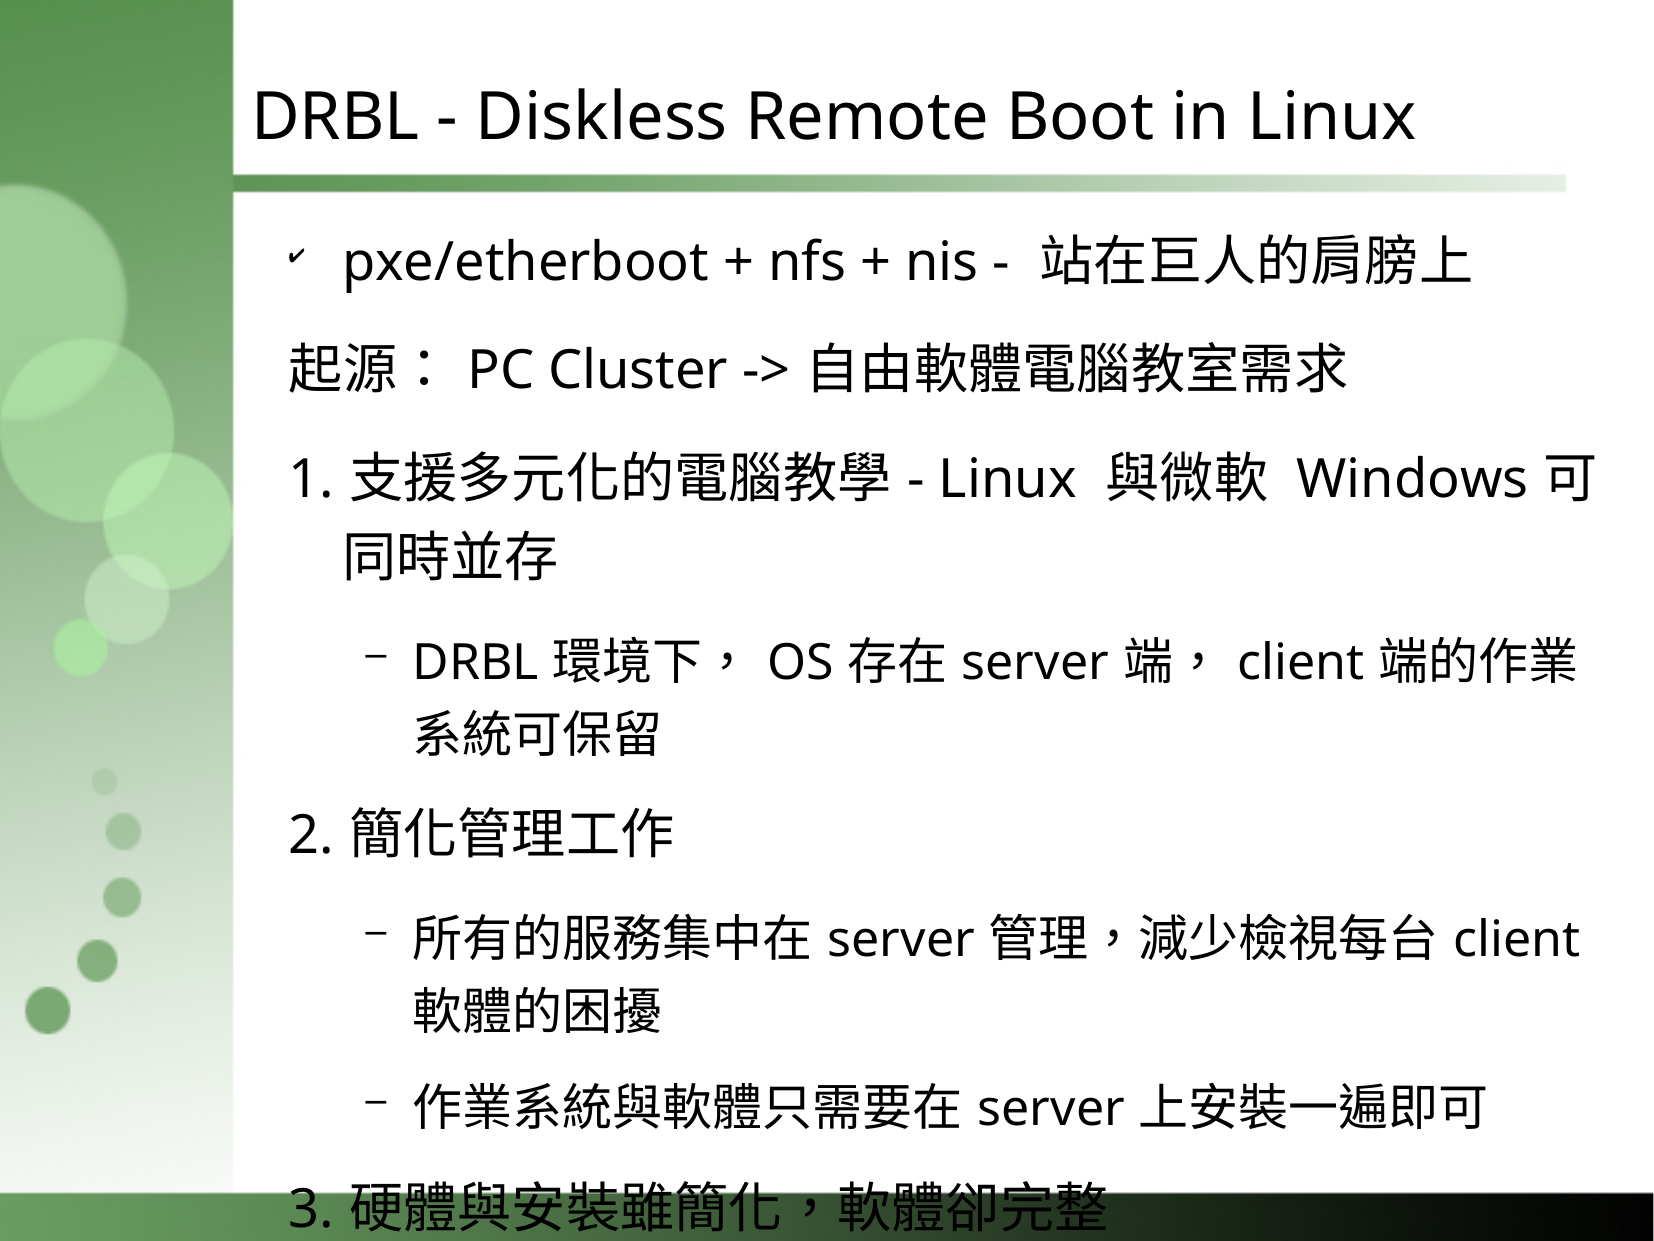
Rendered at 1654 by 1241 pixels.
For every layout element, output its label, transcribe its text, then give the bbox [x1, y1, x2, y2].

list pxe/etherboot + nfs + nis - 站在巨人的肩膀上 起源：PC Cluster ->自由軟體電腦教室需求 1.支援多元化的電腦教學- Linux 與微軟 Windows可同時並存 DRBL環境下，OS存在server端，client端的作業系統可保留 2.簡化管理工作 所有的服務集中在server管理，減少檢視每台client軟體的困擾 作業系統與軟體只需要在server上安裝一遍即可 3.硬體與安裝雖簡化，軟體卻完整 軟體和逐一安裝的機器一樣，沒有任何偷工減料 [256, 209, 1615, 1137]
title DRBL - Diskless Remote Boot in Linux [236, 41, 1595, 185]
picture [0, 0, 1654, 1241]
